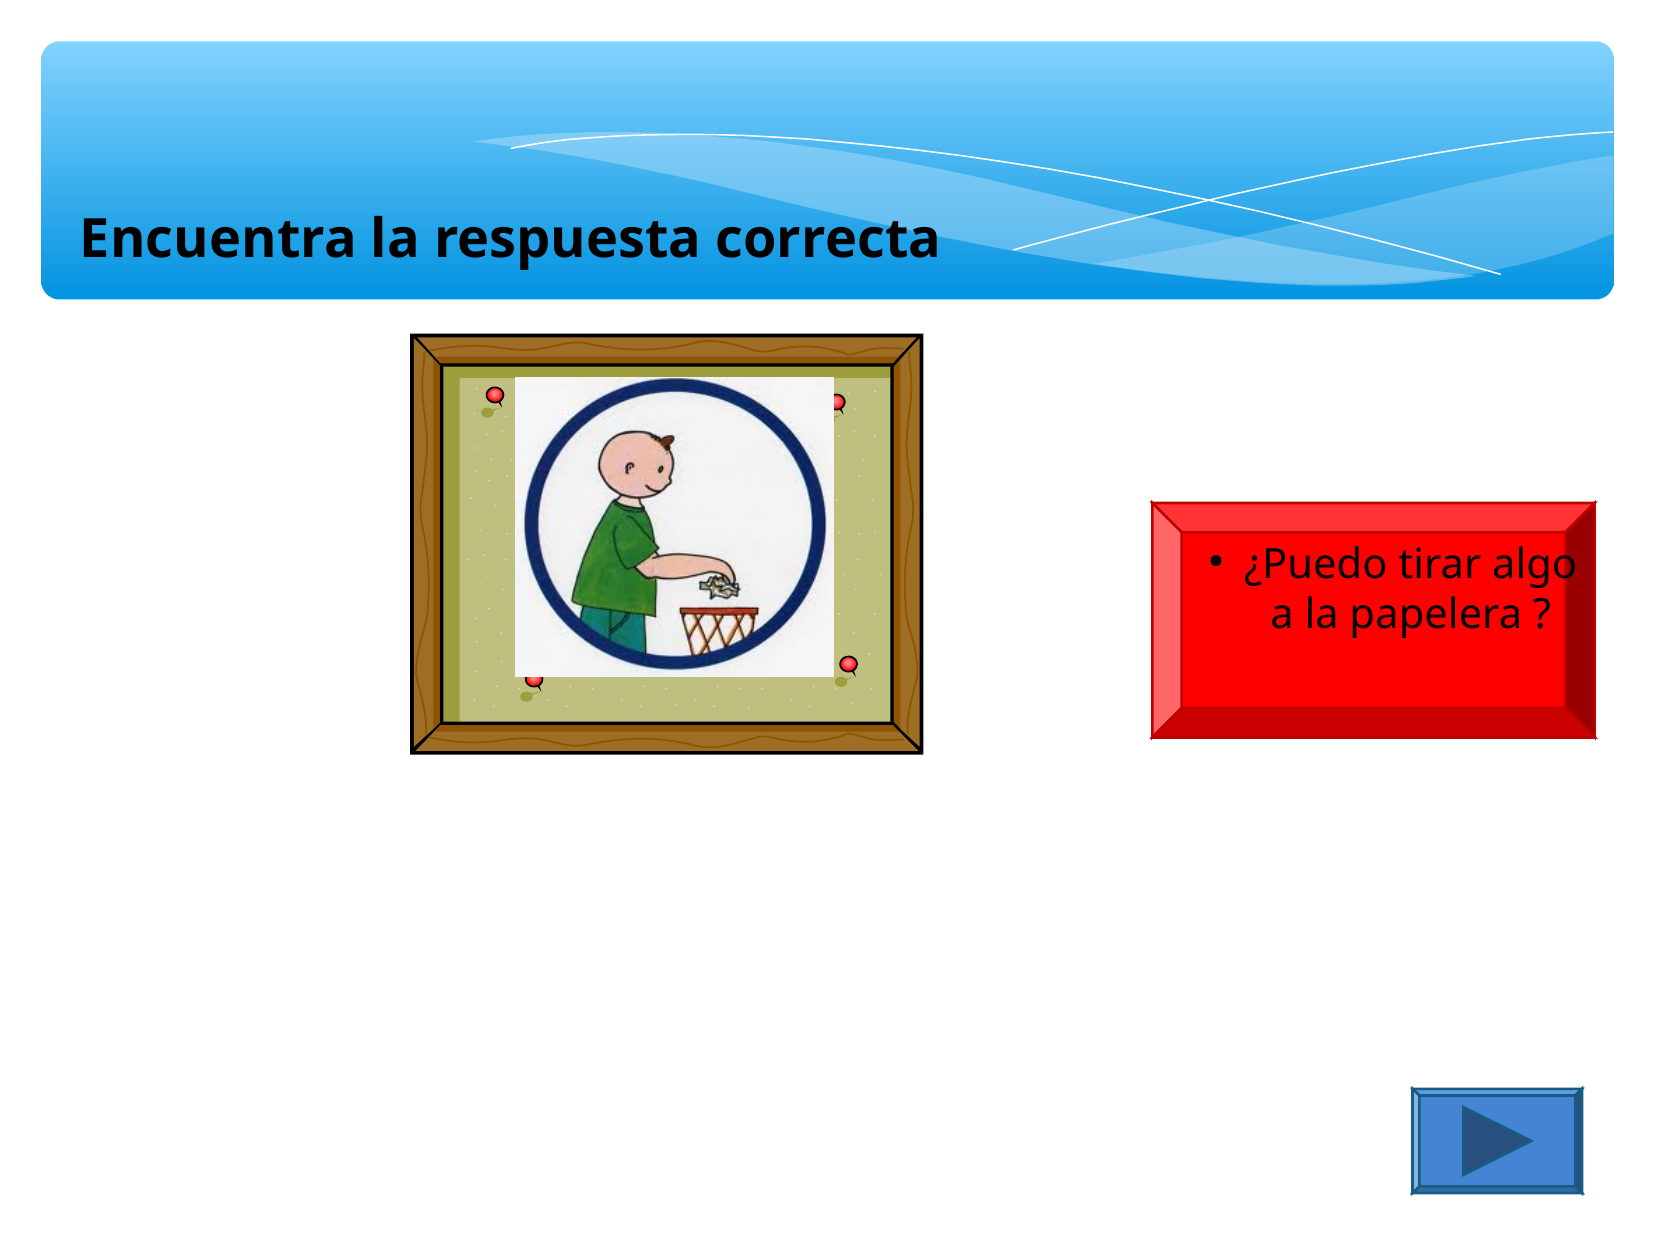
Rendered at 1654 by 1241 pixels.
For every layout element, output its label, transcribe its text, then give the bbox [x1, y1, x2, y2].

text_box ¿Puedo tirar algo a la papelera ? [1191, 529, 1595, 645]
text_box Encuentra la respuesta correcta [65, 195, 1153, 276]
text_box [1153, 533, 1595, 738]
picture [410, 333, 924, 755]
text_box [1413, 1088, 1583, 1194]
text_box [1568, 502, 1595, 529]
